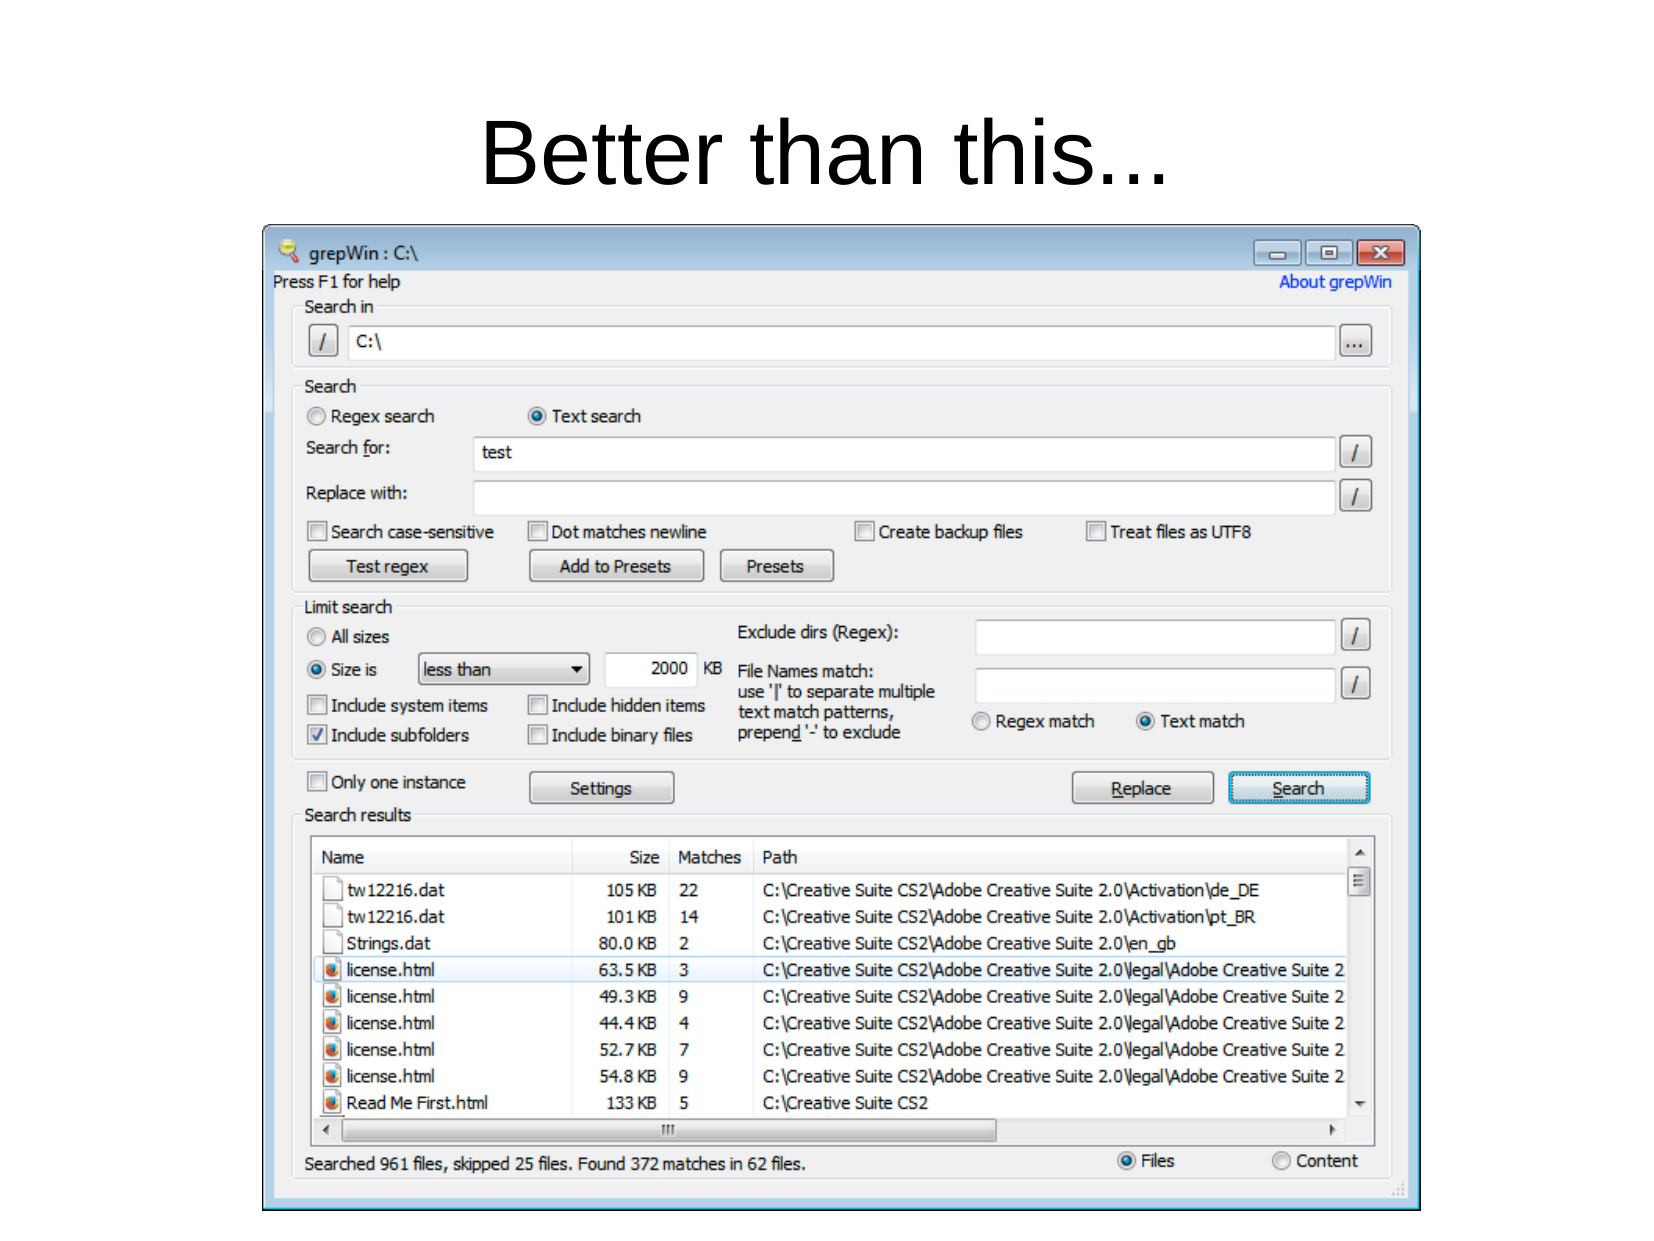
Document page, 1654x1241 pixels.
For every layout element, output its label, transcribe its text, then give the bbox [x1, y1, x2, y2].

title Better than this... [82, 49, 1571, 257]
picture [262, 224, 1421, 1211]
